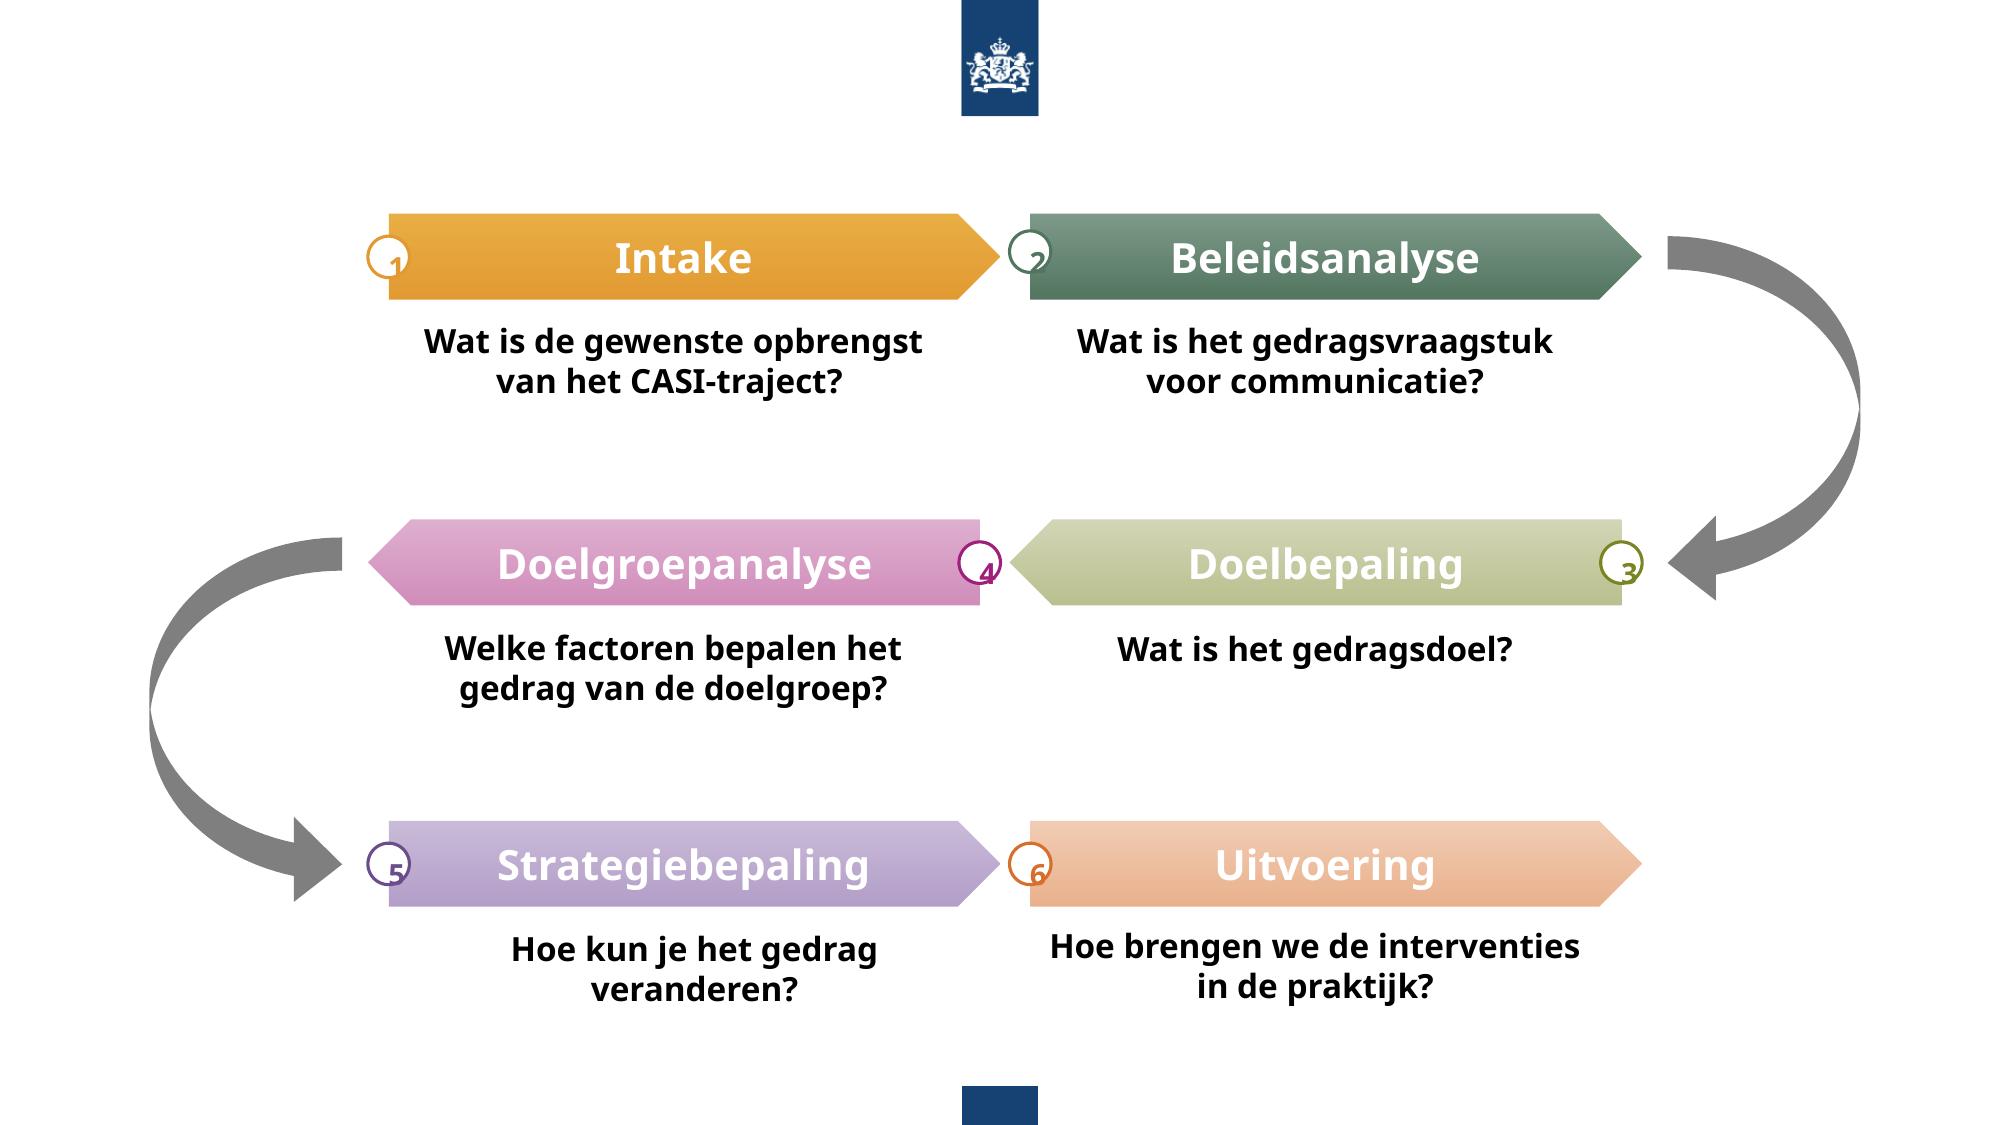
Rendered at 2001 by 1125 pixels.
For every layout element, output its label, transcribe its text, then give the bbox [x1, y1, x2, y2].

text_box Hoe kun je het gedrag veranderen? [409, 920, 980, 977]
text_box Uitvoering [1030, 820, 1643, 907]
text_box [149, 537, 343, 902]
text_box 6 [1034, 875, 1040, 882]
text_box 4 [958, 541, 1001, 584]
text_box [1667, 236, 1861, 601]
text_box 5 [367, 843, 410, 885]
text_box Intake [388, 213, 1001, 300]
text_box Doelgroepanalyse [367, 519, 980, 606]
text_box Wat is het gedragsdoel? [1030, 620, 1601, 676]
text_box Doelbepaling [1009, 519, 1622, 606]
text_box 2 [1009, 230, 1051, 273]
text_box Wat is het gedragsvraagstuk voor communicatie? [1030, 312, 1601, 410]
text_box Strategiebepaling [388, 820, 1001, 907]
text_box Wat is de gewenste opbrengst van het CASI-traject? [388, 312, 960, 410]
text_box Beleidsanalyse [1030, 213, 1642, 300]
text_box 6 [1009, 843, 1052, 885]
text_box Hoe brengen we de interventies in de praktijk? [1030, 918, 1601, 1015]
text_box 3 [1600, 541, 1643, 584]
text_box Welke factoren bepalen het gedrag van de doelgroep? [388, 619, 959, 716]
text_box 1 [367, 236, 410, 278]
